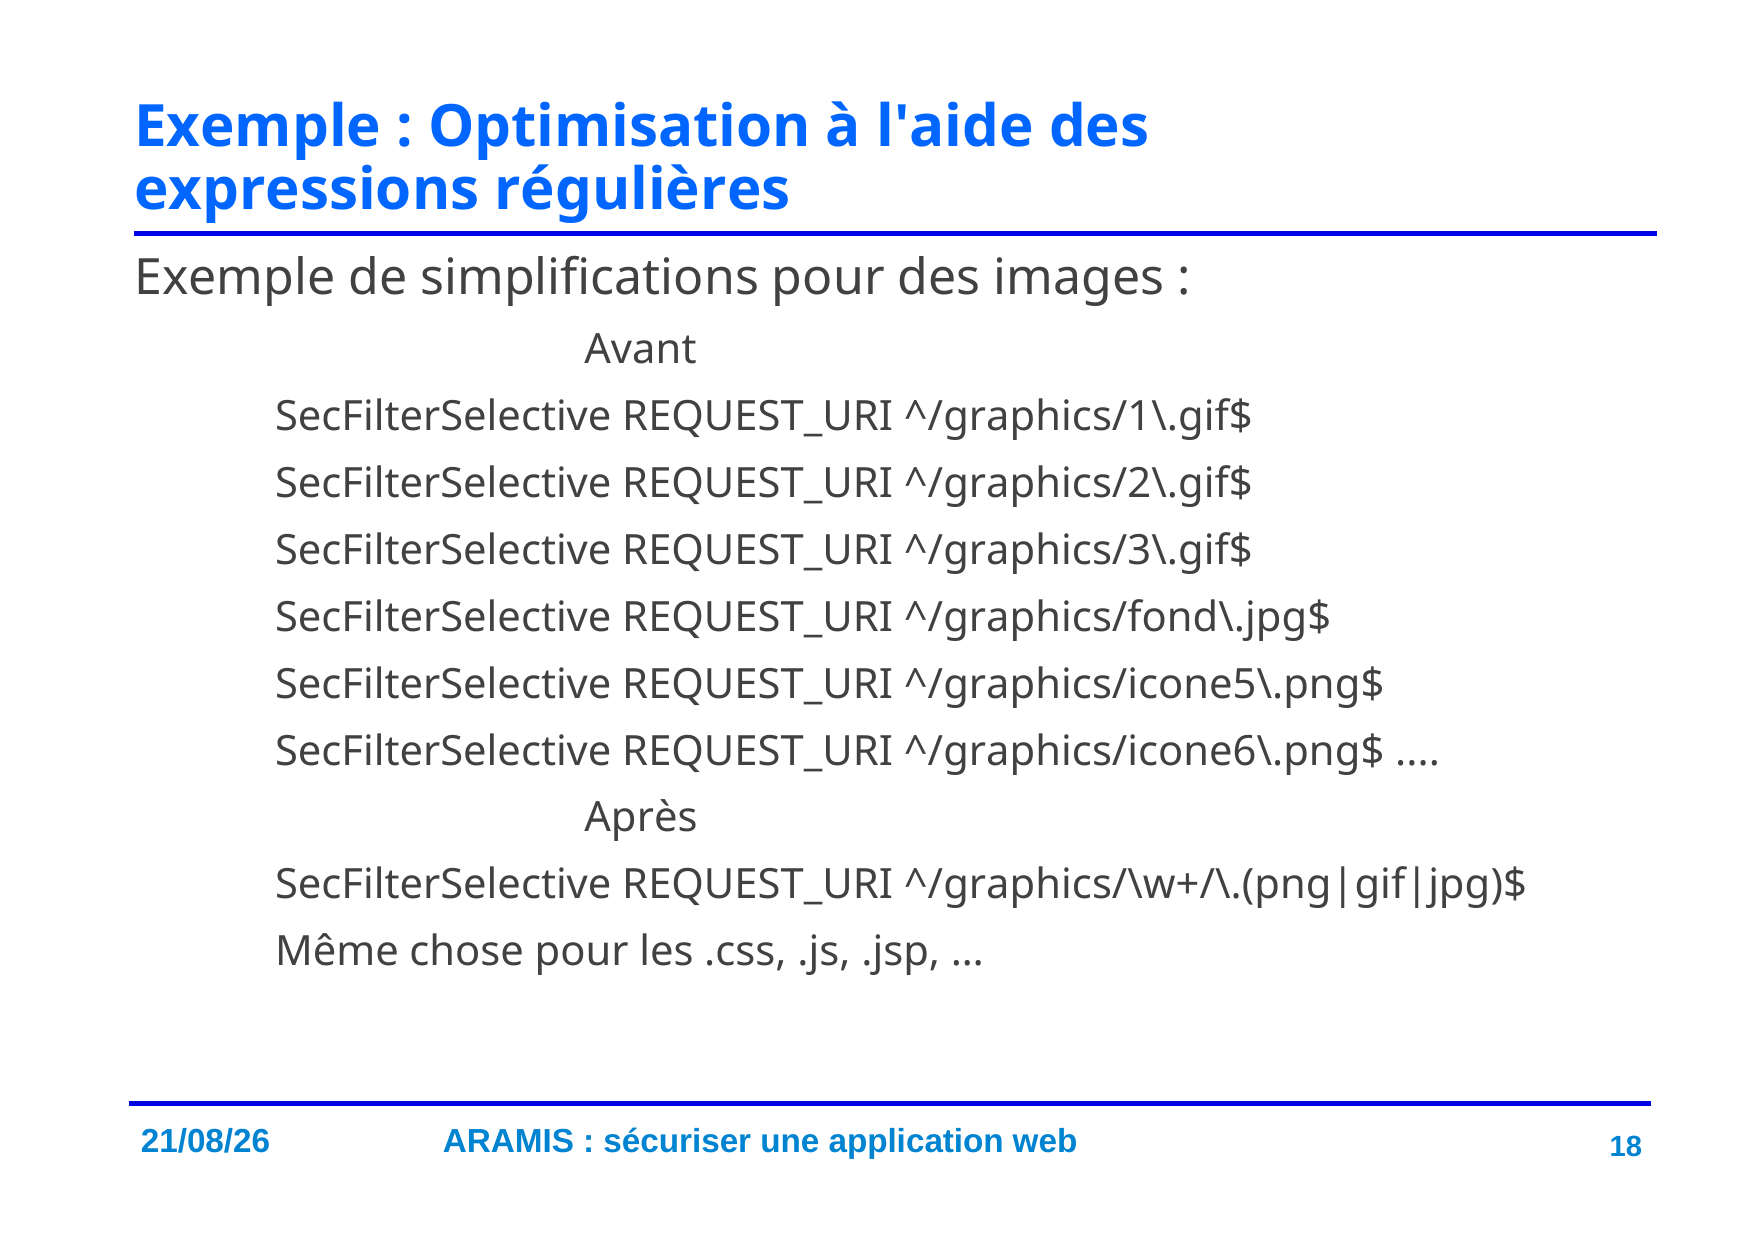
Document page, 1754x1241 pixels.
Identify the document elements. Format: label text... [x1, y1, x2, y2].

title Exemple : Optimisation à l'aide des expressions régulières [134, 88, 1456, 229]
list Exemple de simplifications pour des images : Avant SecFilterSelective REQUEST_URI ^/graphics/1\.gif$ SecFilterSelective REQUEST_URI ^/graphics/2\.gif$ SecFilterSelective REQUEST_URI ^/graphics/3\.gif$ SecFilterSelective REQUEST_URI ^/graphics/fond\.jpg$ SecFilterSelective REQUEST_URI ^/graphics/icone5\.png$ SecFilterSelective REQUEST_URI ^/graphics/icone6\.png$ .... Après SecFilterSelective REQUEST_URI ^/graphics/\w+/\.(png|gif|jpg)$ Même chose pour les .css, .js, .jsp, … [134, 245, 1657, 1017]
